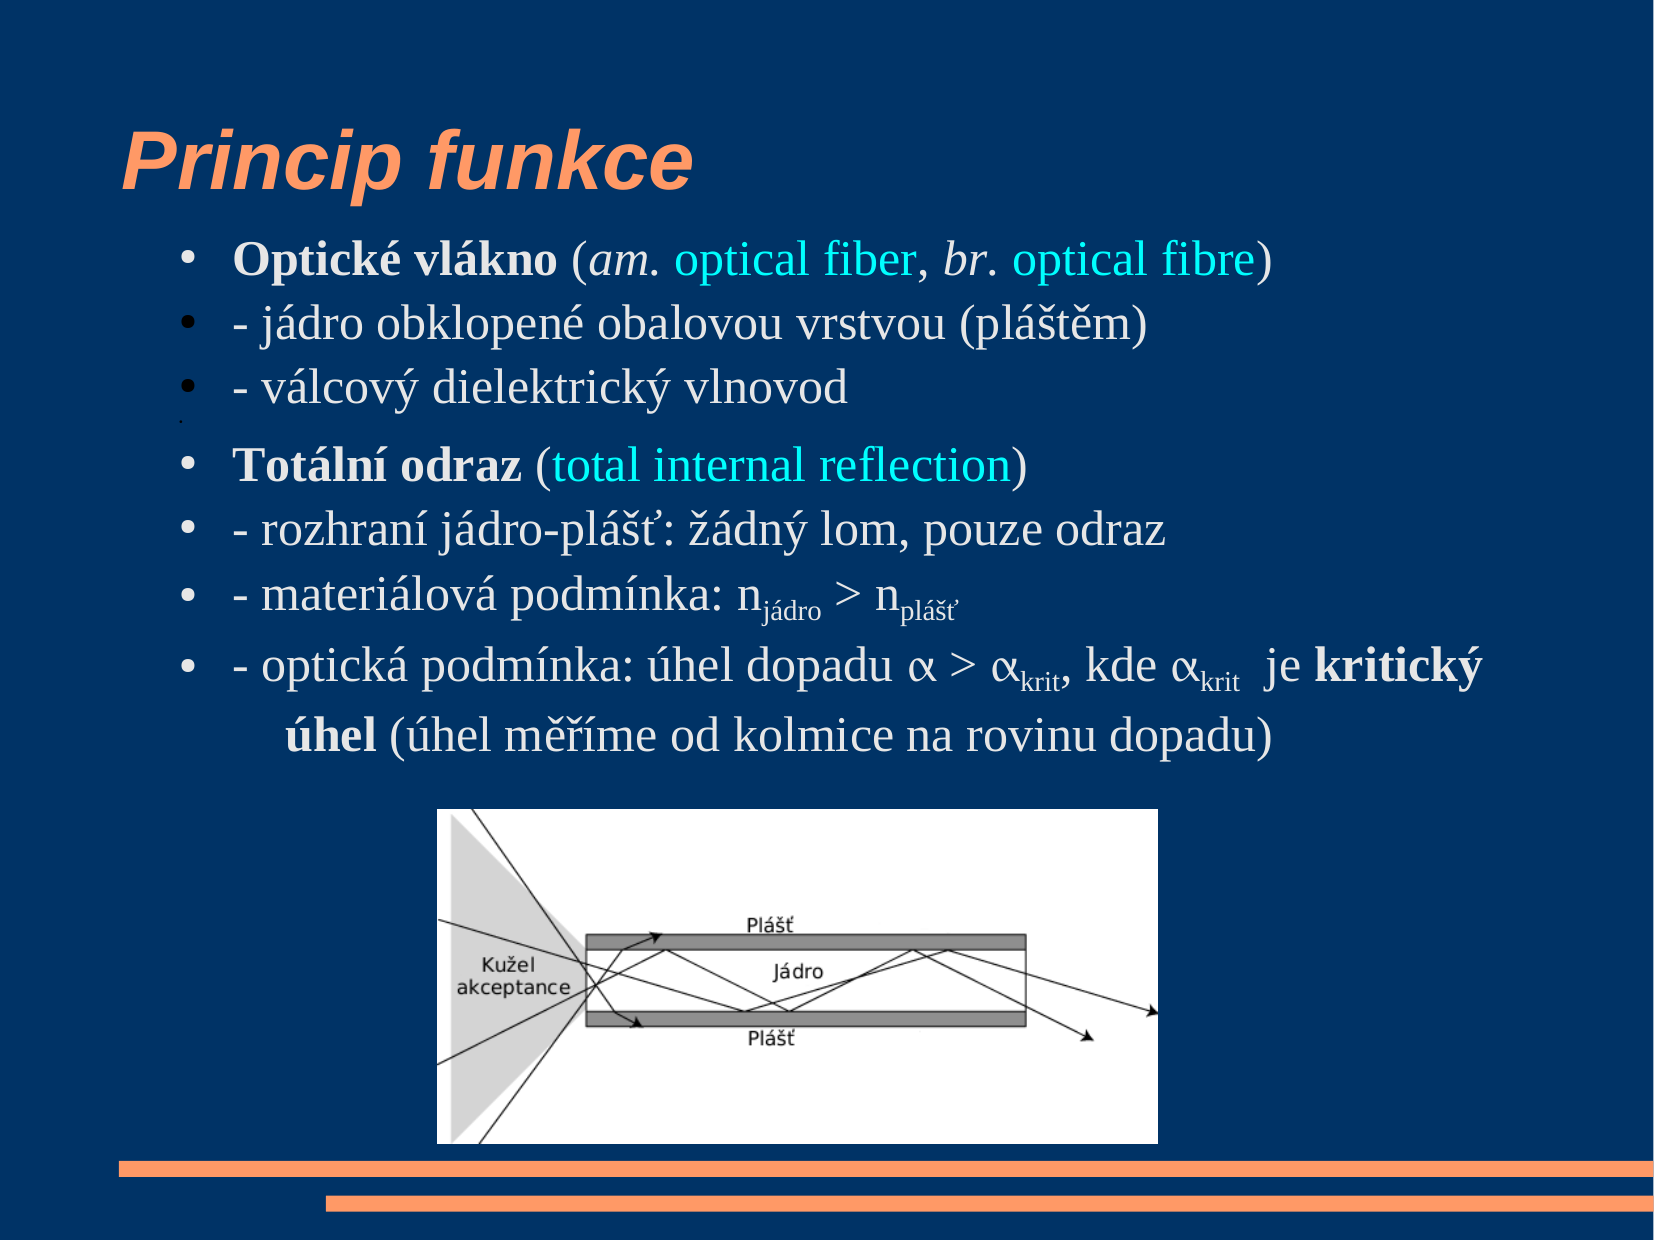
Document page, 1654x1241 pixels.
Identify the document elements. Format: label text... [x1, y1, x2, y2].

list Optické vlákno (am. optical fiber, br. optical fibre) - jádro obklopené obalovou vrstvou (pláštěm) - válcový dielektrický vlnovod Totální odraz (total internal reflection) - rozhraní jádro-plášť: žádný lom, pouze odraz - materiálová podmínka: njádro > nplášť - optická podmínka: úhel dopadu  > krit, kde krit je kritický úhel (úhel měříme od kolmice na rovinu dopadu) [144, 222, 1536, 809]
picture [437, 809, 1158, 1144]
title Princip funkce [121, 87, 1534, 213]
